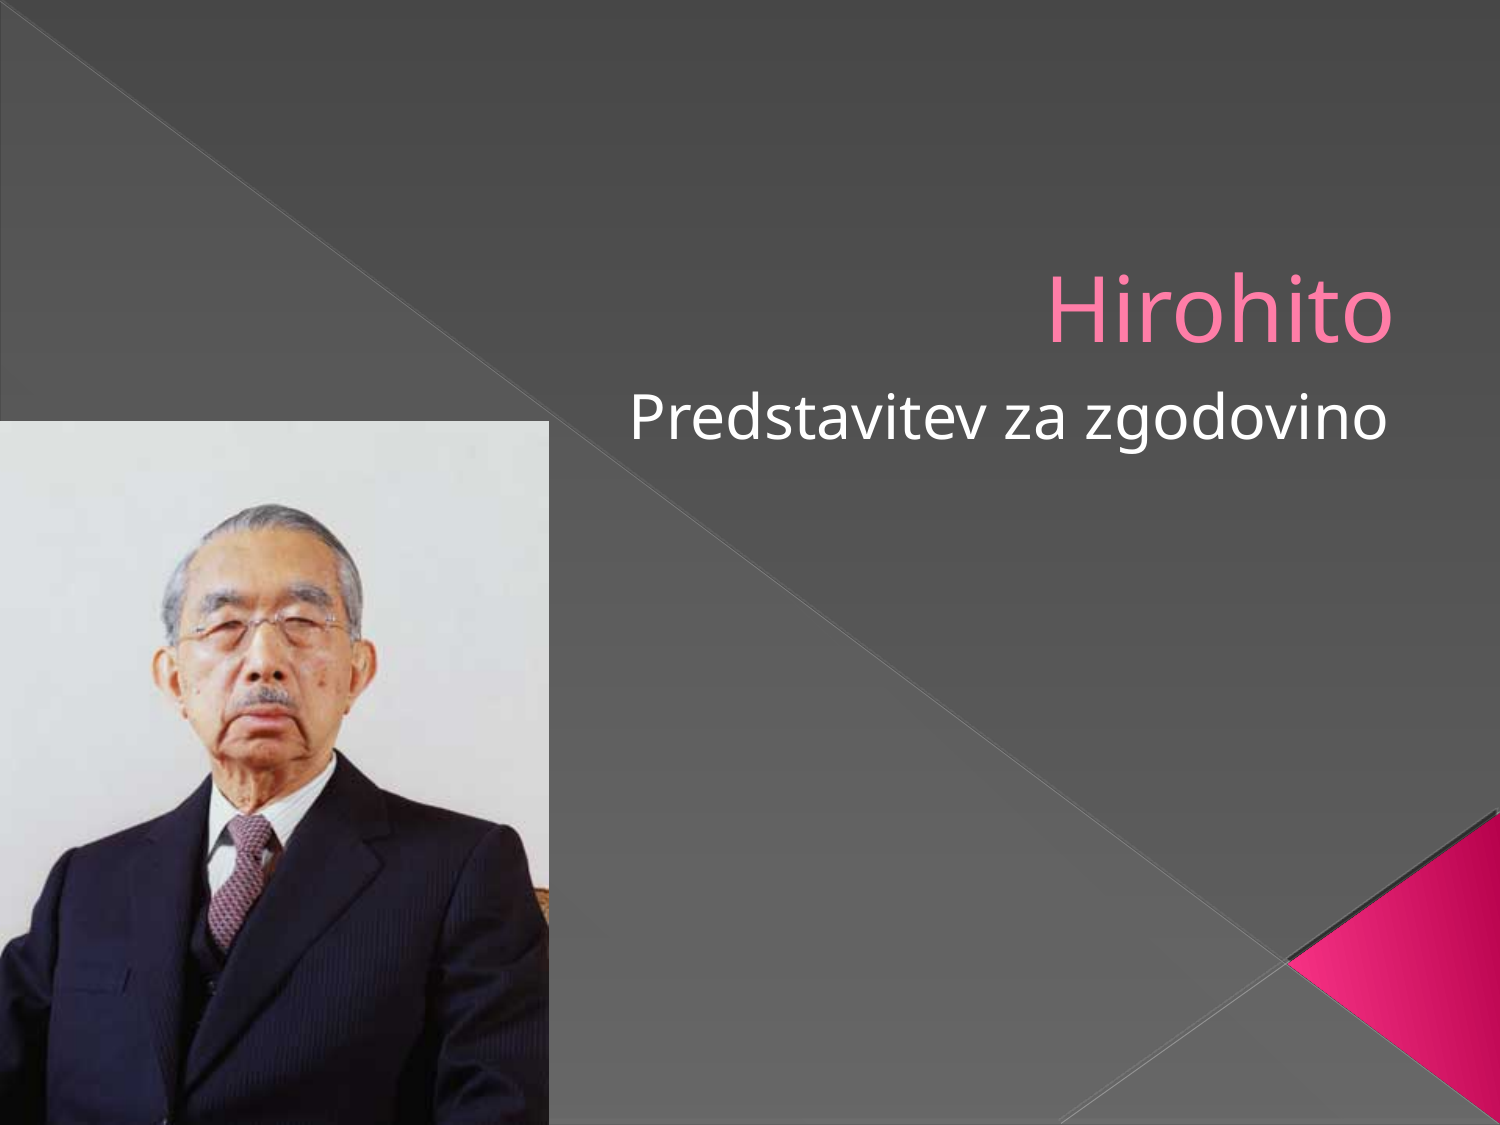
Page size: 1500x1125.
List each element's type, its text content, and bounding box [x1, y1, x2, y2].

title Hirohito [88, 127, 1412, 369]
picture [0, 421, 549, 1125]
subtitle Predstavitev za zgodovino [88, 369, 1412, 657]
